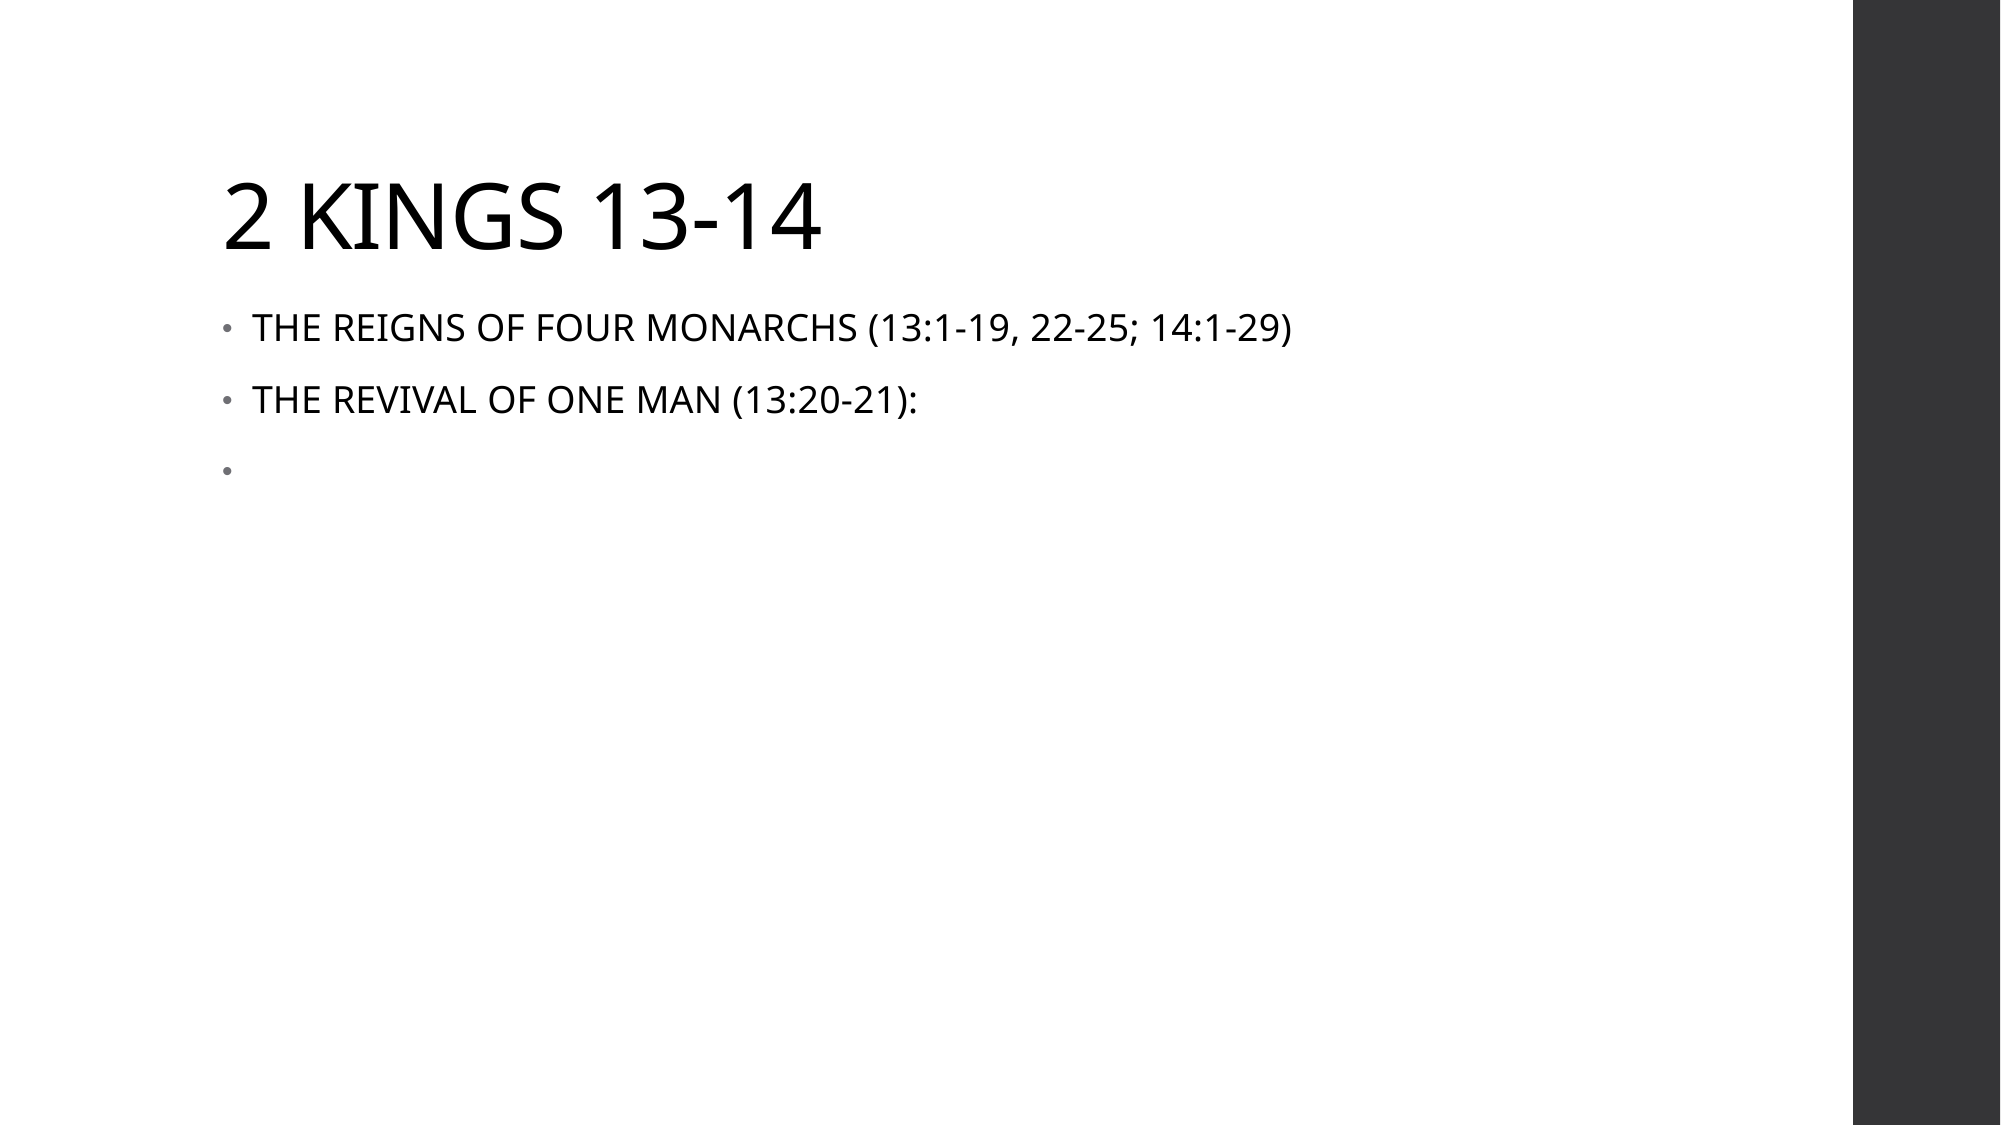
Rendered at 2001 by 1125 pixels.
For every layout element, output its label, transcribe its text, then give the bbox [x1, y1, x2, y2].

title 2 KINGS 13-14 [206, 60, 1797, 278]
list THE REIGNS OF FOUR MONARCHS (13:1-19, 22-25; 14:1-29) THE REVIVAL OF ONE MAN (13:20-21): [206, 299, 1617, 1014]
